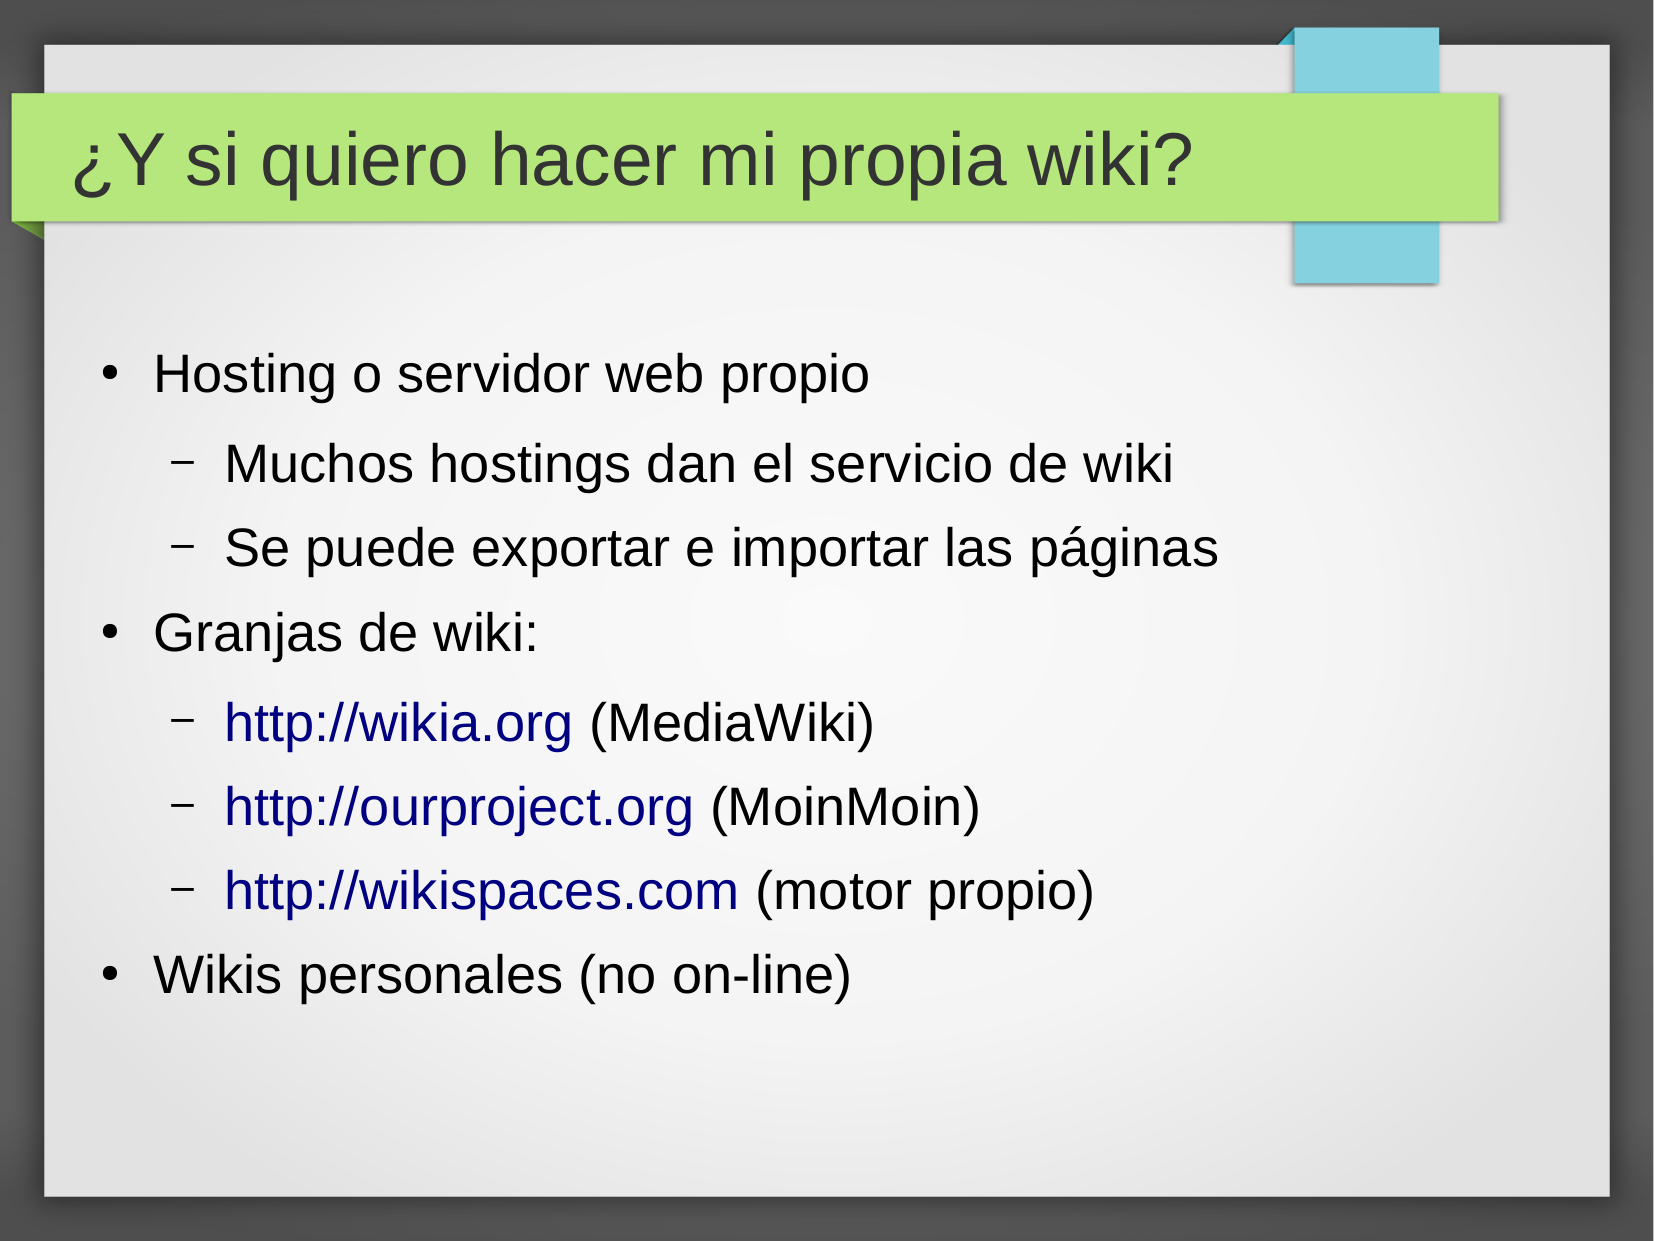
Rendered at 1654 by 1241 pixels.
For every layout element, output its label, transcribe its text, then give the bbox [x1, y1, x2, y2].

title ¿Y si quiero hacer mi propia wiki? [70, 106, 1229, 213]
list Hosting o servidor web propio Muchos hostings dan el servicio de wiki Se puede exportar e importar las páginas Granjas de wiki: http://wikia.org (MediaWiki) http://ourproject.org (MoinMoin) http://wikispaces.com (motor propio) Wikis personales (no on-line) [82, 343, 1538, 1063]
picture [0, 0, 1654, 1241]
